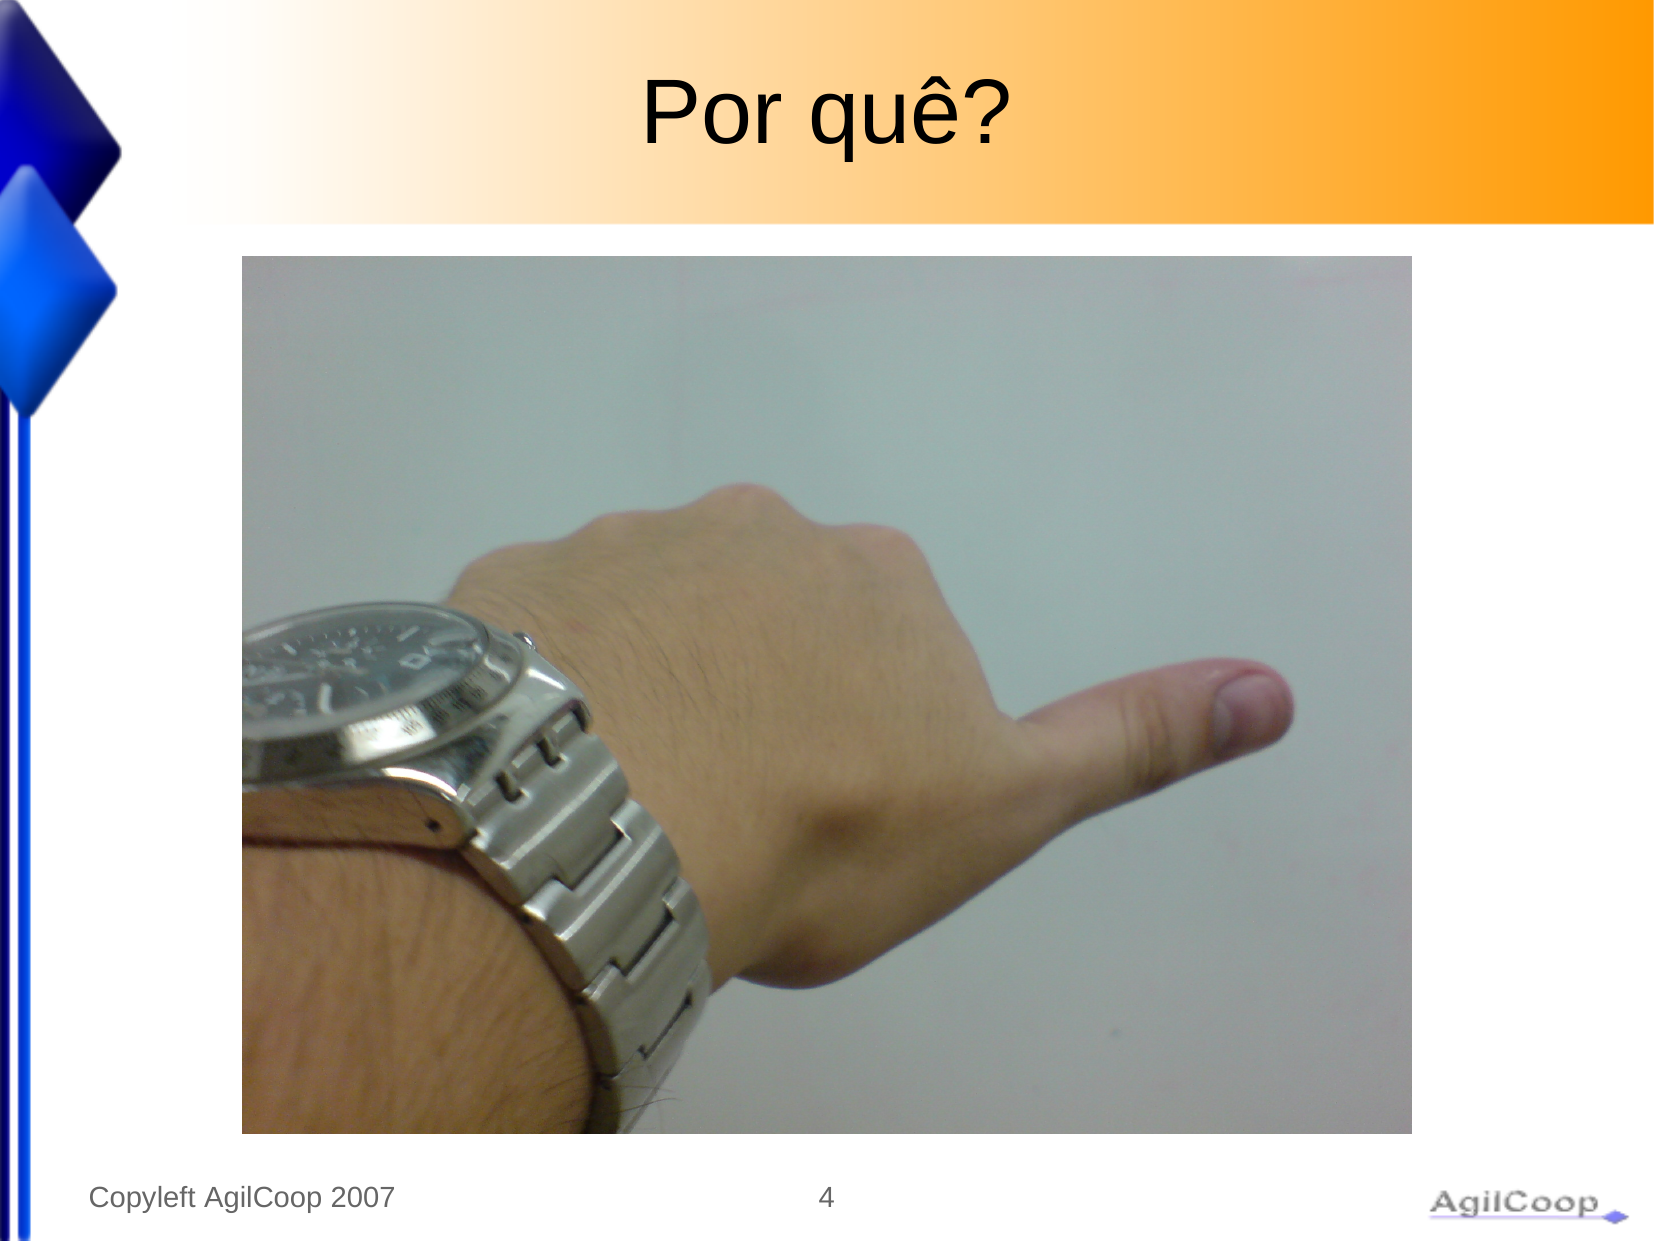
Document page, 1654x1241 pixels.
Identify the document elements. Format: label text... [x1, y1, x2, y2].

title Por quê? [82, 8, 1571, 216]
picture [0, 0, 1654, 1241]
